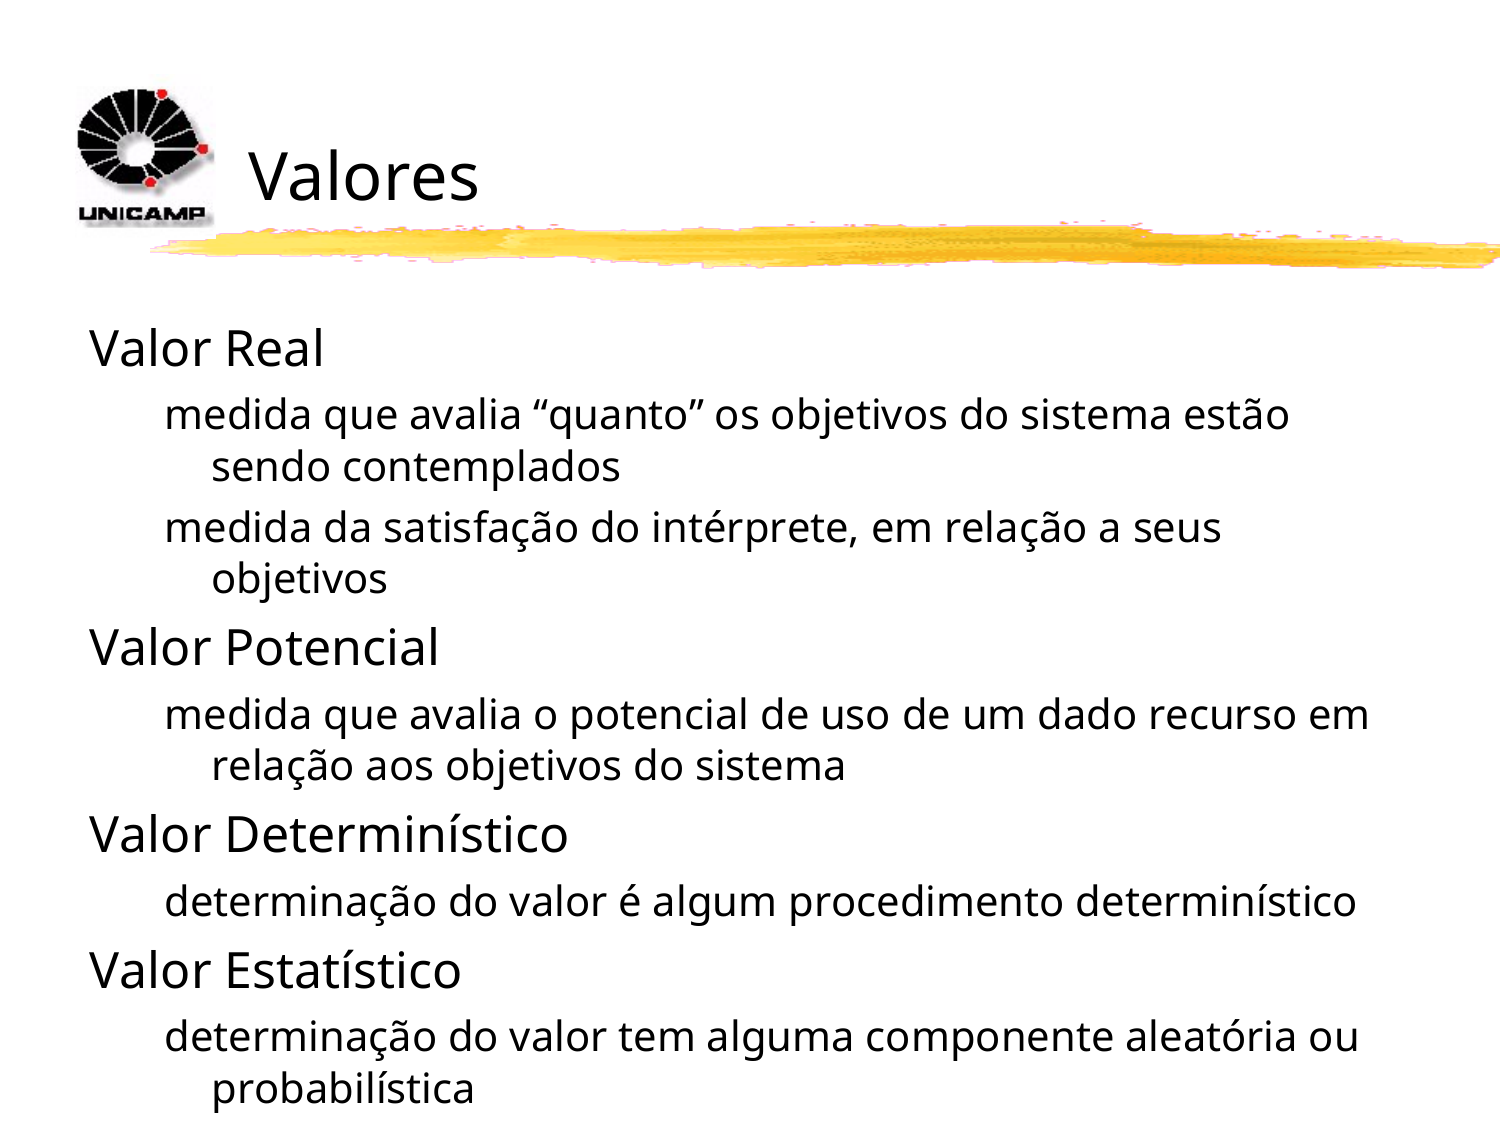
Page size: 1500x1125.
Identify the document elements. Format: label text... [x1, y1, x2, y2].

picture [75, 74, 1500, 279]
list Valor Real medida que avalia “quanto” os objetivos do sistema estão sendo contemplados medida da satisfação do intérprete, em relação a seus objetivos Valor Potencial medida que avalia o potencial de uso de um dado recurso em relação aos objetivos do sistema Valor Determinístico determinação do valor é algum procedimento determinístico Valor Estatístico determinação do valor tem alguma componente aleatória ou probabilística [74, 309, 1417, 1057]
title Valores [233, 37, 1434, 225]
